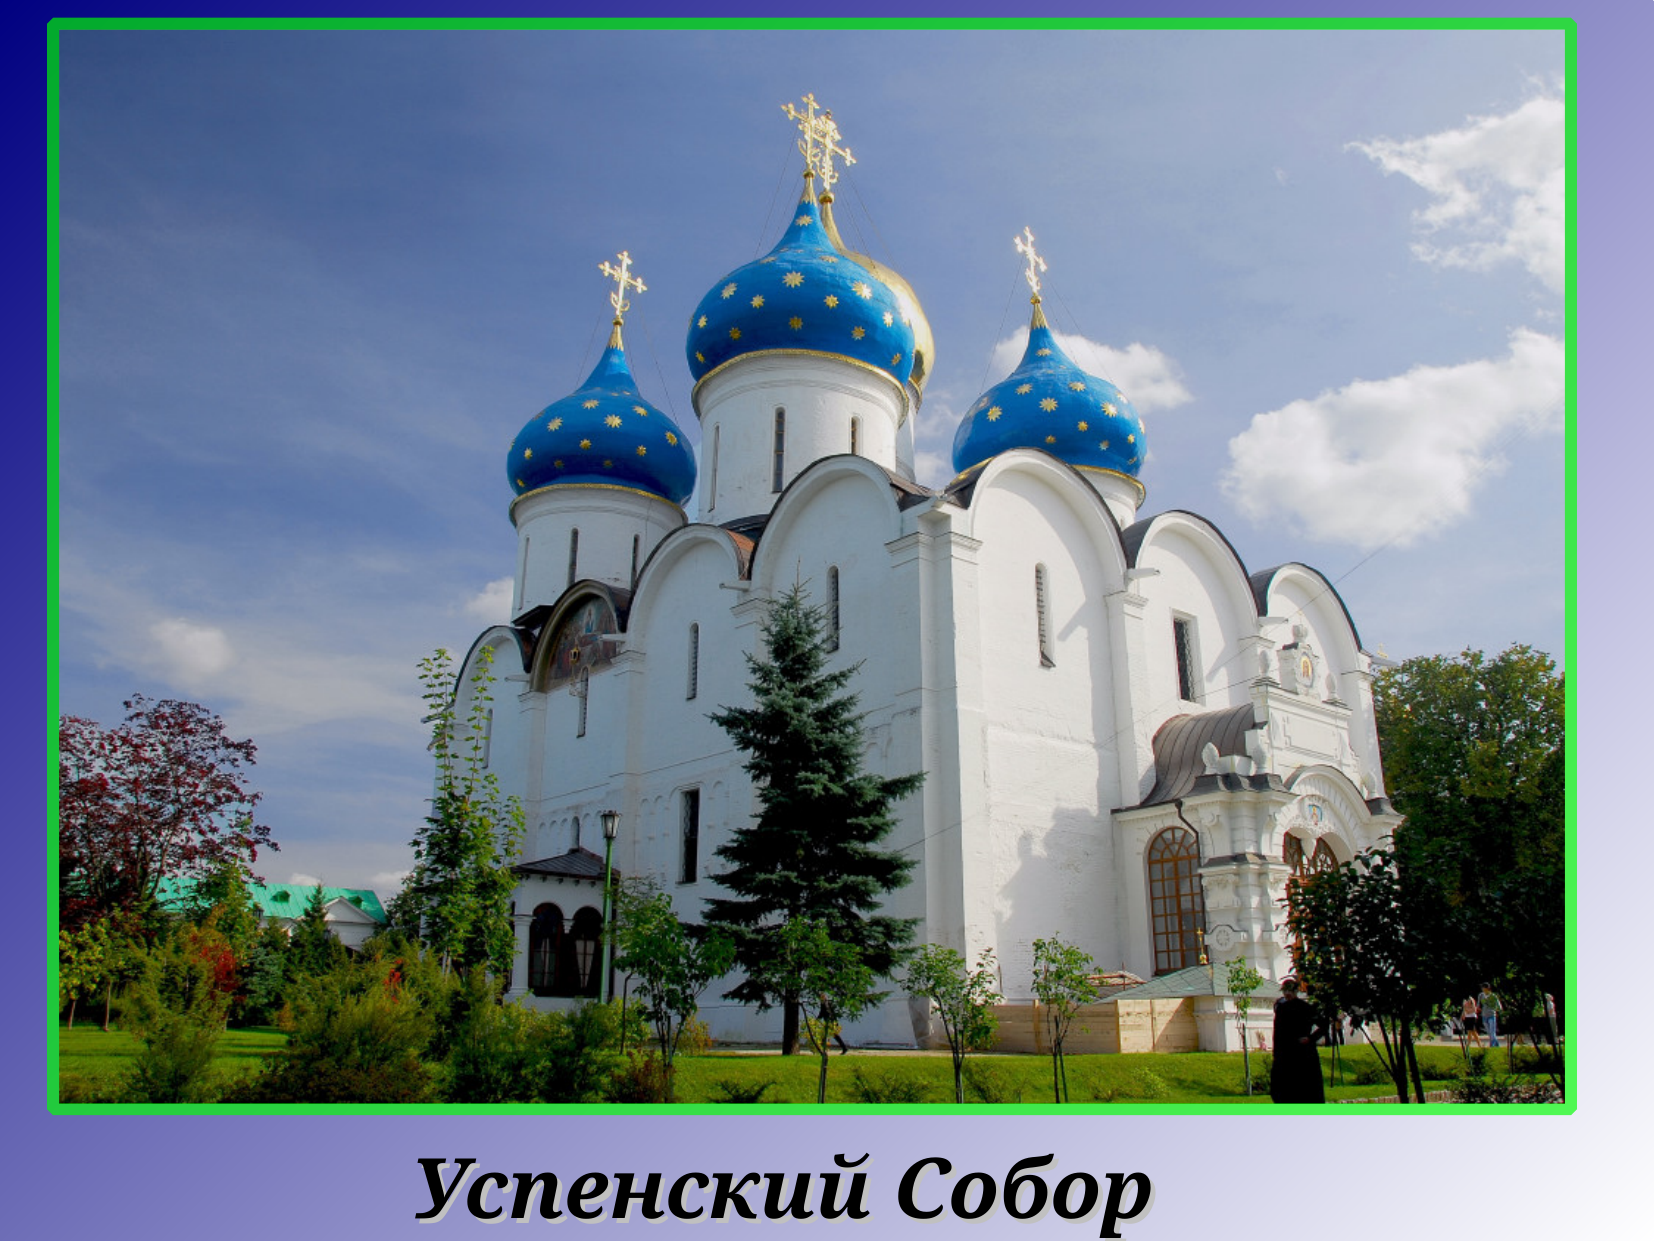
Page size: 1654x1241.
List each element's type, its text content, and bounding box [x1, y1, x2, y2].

text_box Успенский Собор [324, 1122, 1241, 1241]
picture [59, 29, 1565, 1104]
